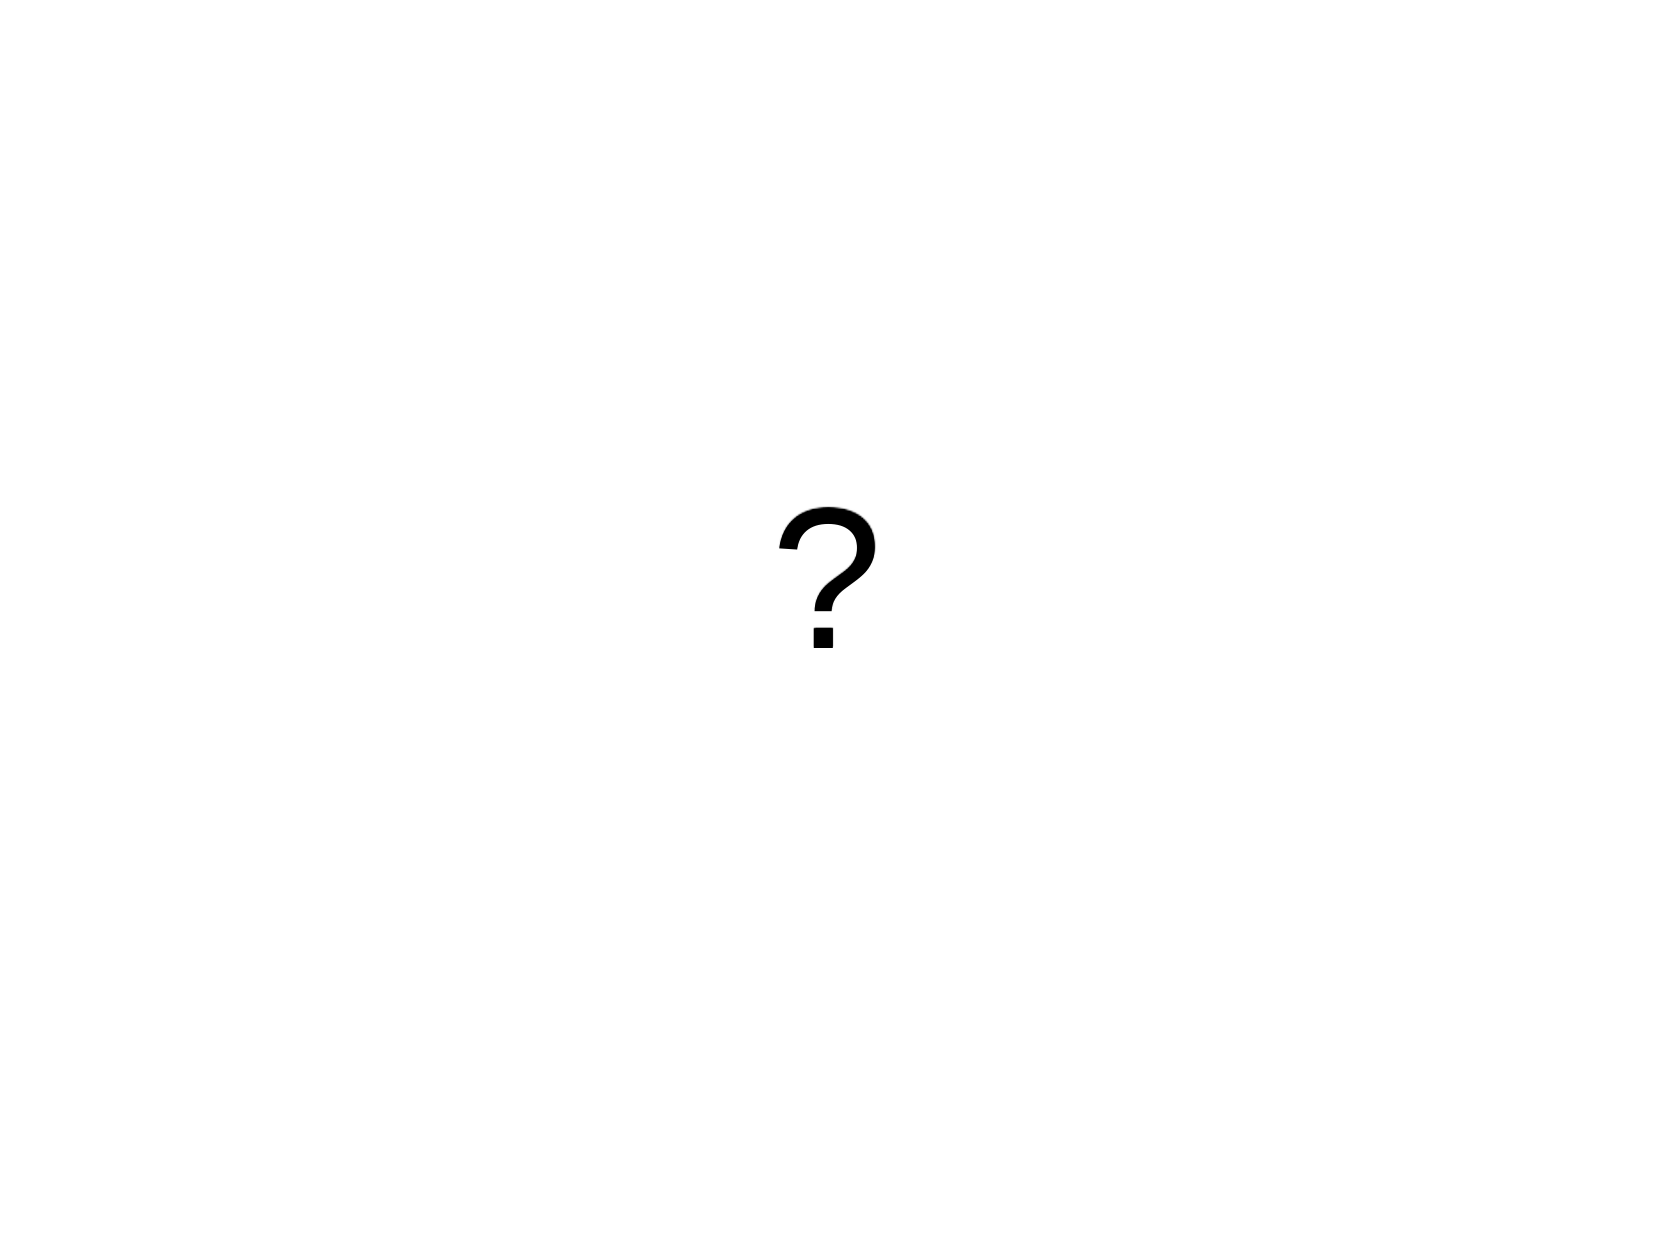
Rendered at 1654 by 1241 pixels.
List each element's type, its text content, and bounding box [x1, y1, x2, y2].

subtitle ? [82, 49, 1571, 1109]
